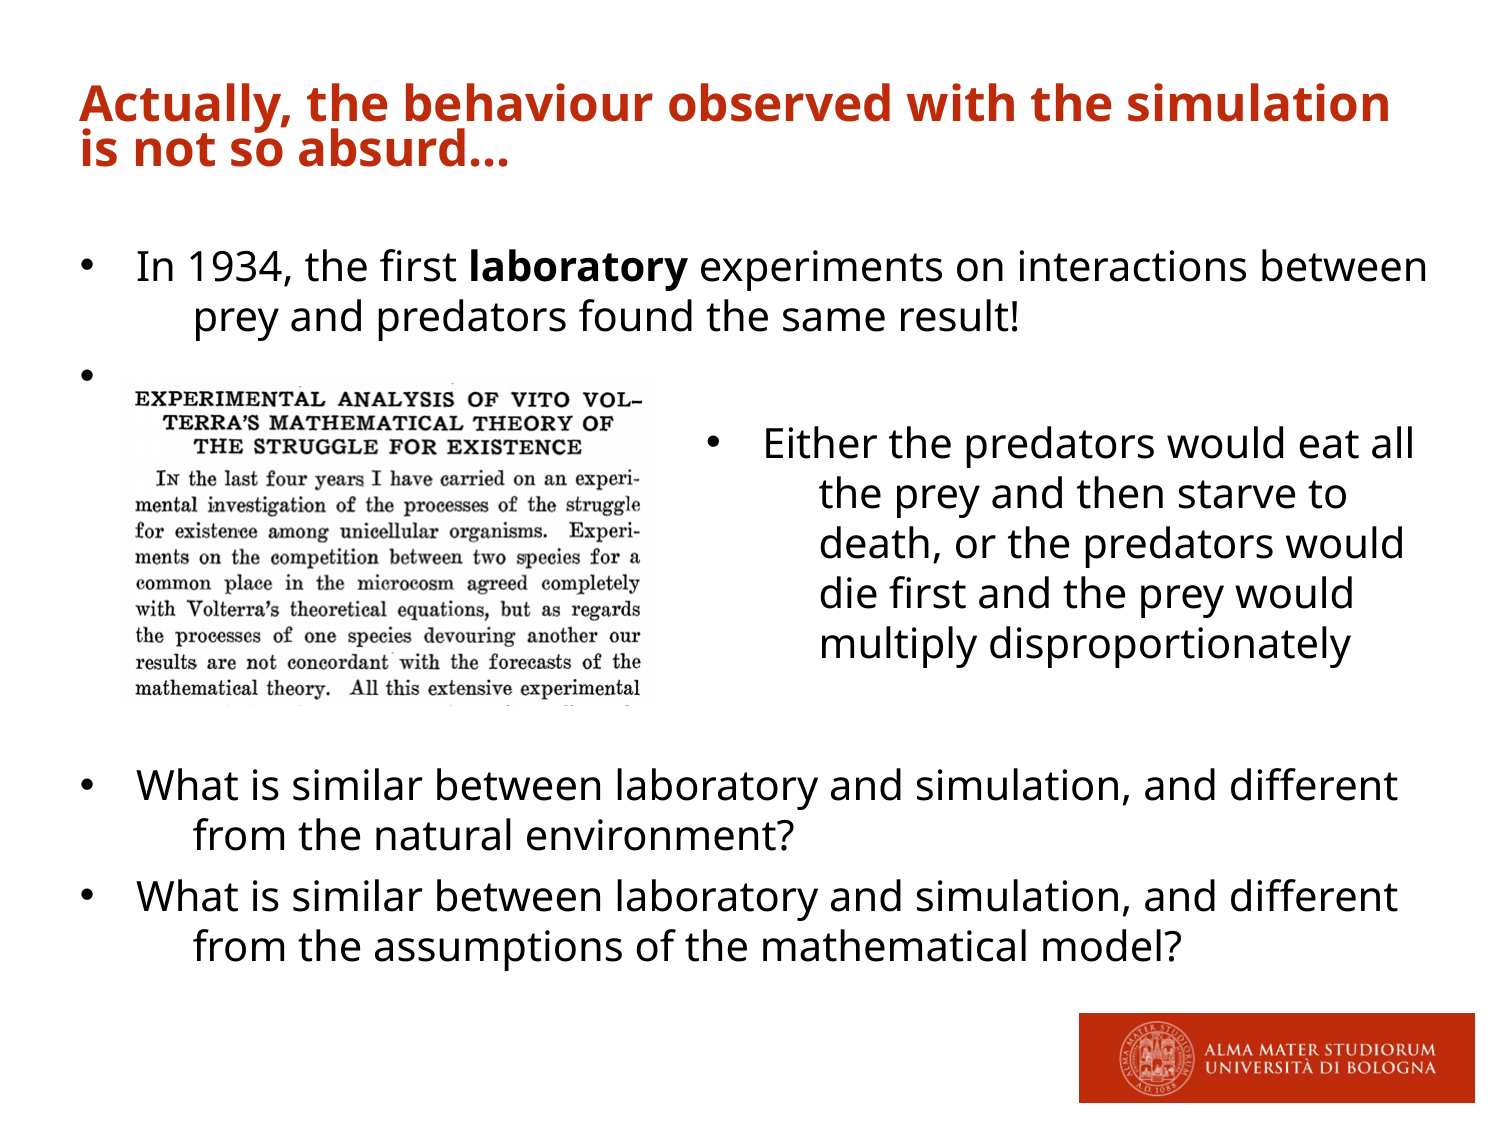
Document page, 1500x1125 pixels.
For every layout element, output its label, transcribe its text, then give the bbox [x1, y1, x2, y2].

list Actually, the behaviour observed with the simulation is not so absurd... [64, 78, 1447, 185]
list In 1934, the first laboratory experiments on interactions between prey and predators found the same result! [64, 231, 1447, 374]
picture [123, 377, 656, 706]
text_box What is similar between laboratory and simulation, and different from the natural environment? What is similar between laboratory and simulation, and different from the assumptions of the mathematical model? [64, 751, 1450, 894]
text_box Either the predators would eat all the prey and then starve to death, or the predators would die first and the prey would multiply disproportionately [690, 408, 1450, 551]
